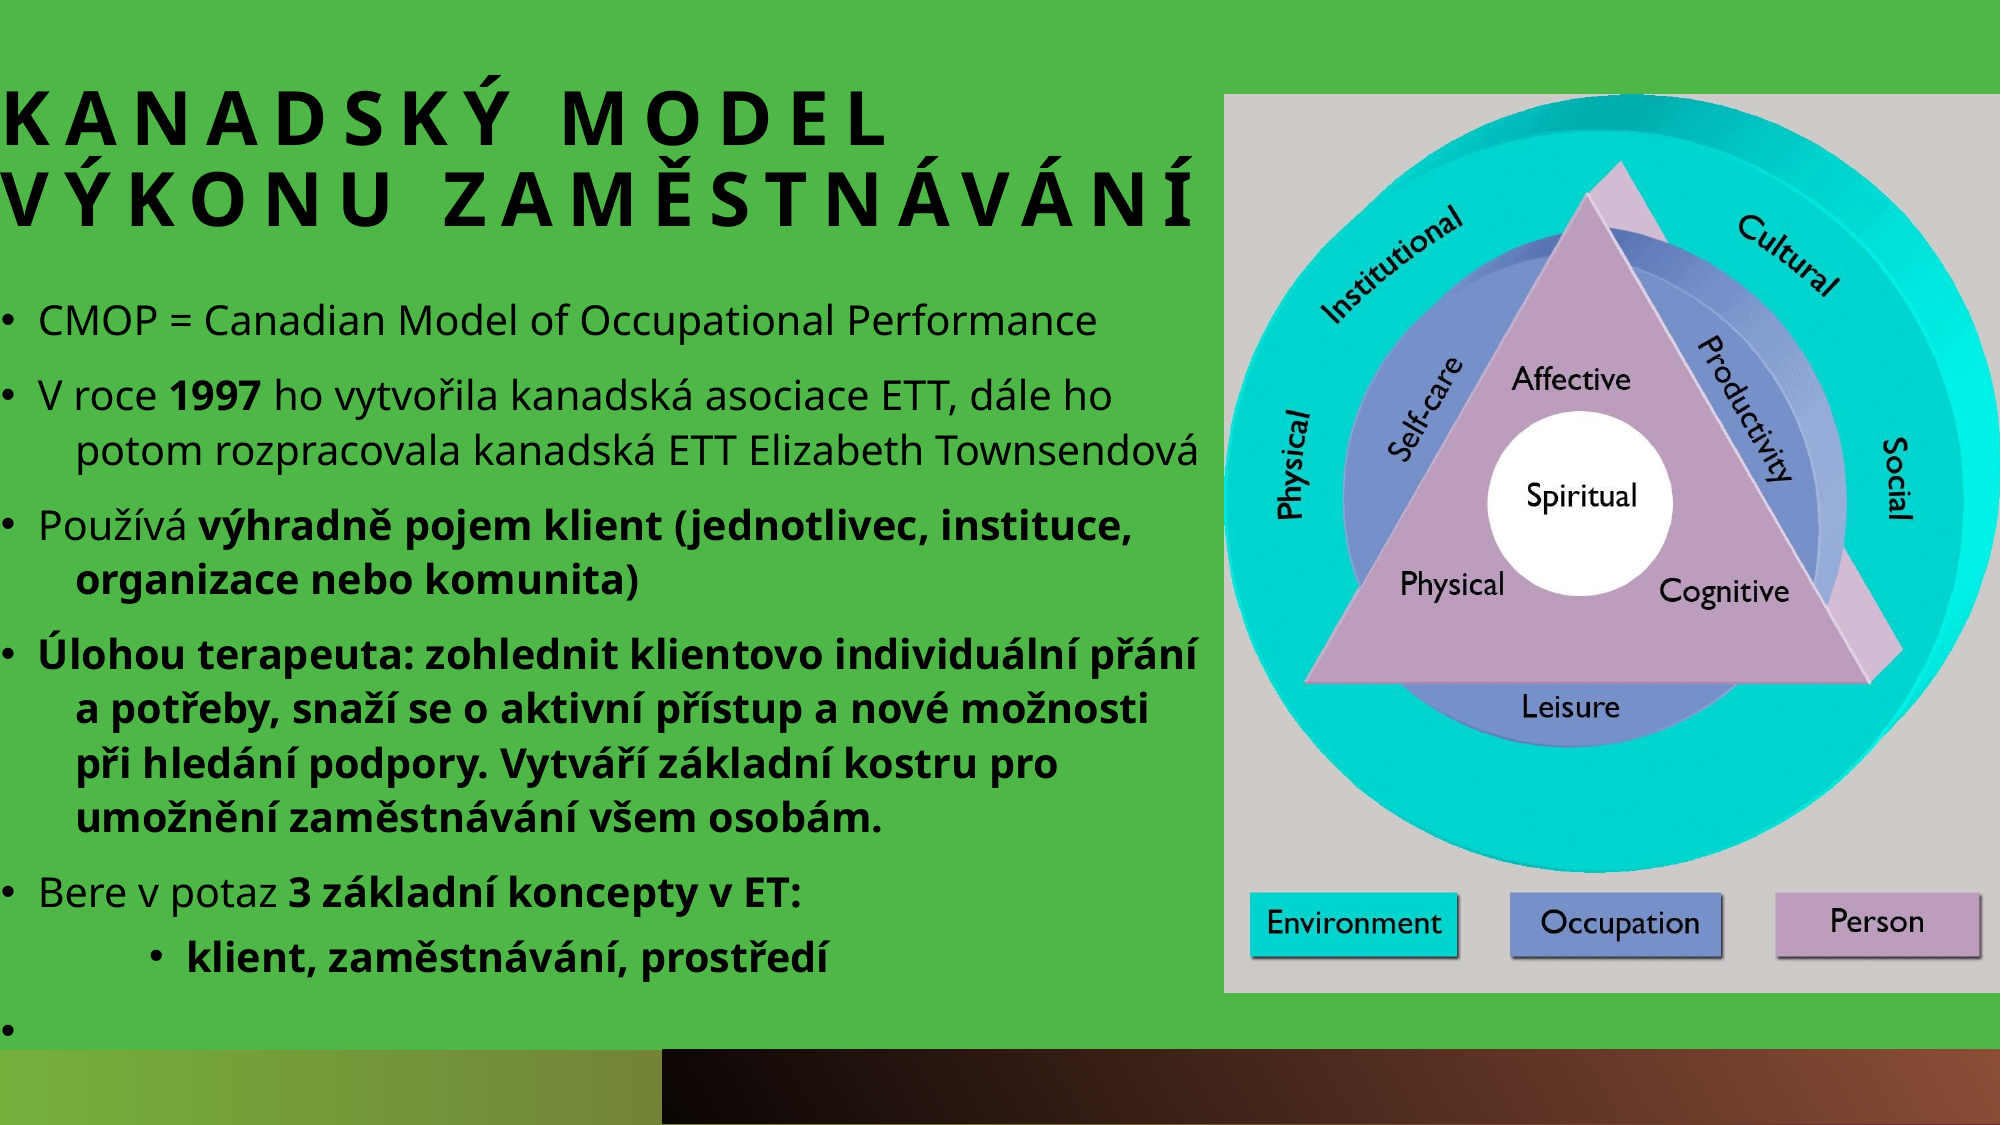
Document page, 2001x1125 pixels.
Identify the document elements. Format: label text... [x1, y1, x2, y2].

picture [1224, 94, 2000, 993]
list CMOP = Canadian Model of Occupational Performance V roce 1997 ho vytvořila kanadská asociace ETT, dále ho potom rozpracovala kanadská ETT Elizabeth Townsendová Používá výhradně pojem klient (jednotlivec, instituce, organizace nebo komunita) Úlohou terapeuta: zohlednit klientovo individuální přání a potřeby, snaží se o aktivní přístup a nové možnosti při hledání podpory. Vytváří základní kostru pro umožnění zaměstnávání všem osobám. Bere v potaz 3 základní koncepty v ET: klient, zaměstnávání, prostředí [0, 289, 1212, 1031]
text_box [0, 0, 2000, 1125]
title Kanadský model výkonu zaměstnávání [0, 11, 1212, 244]
